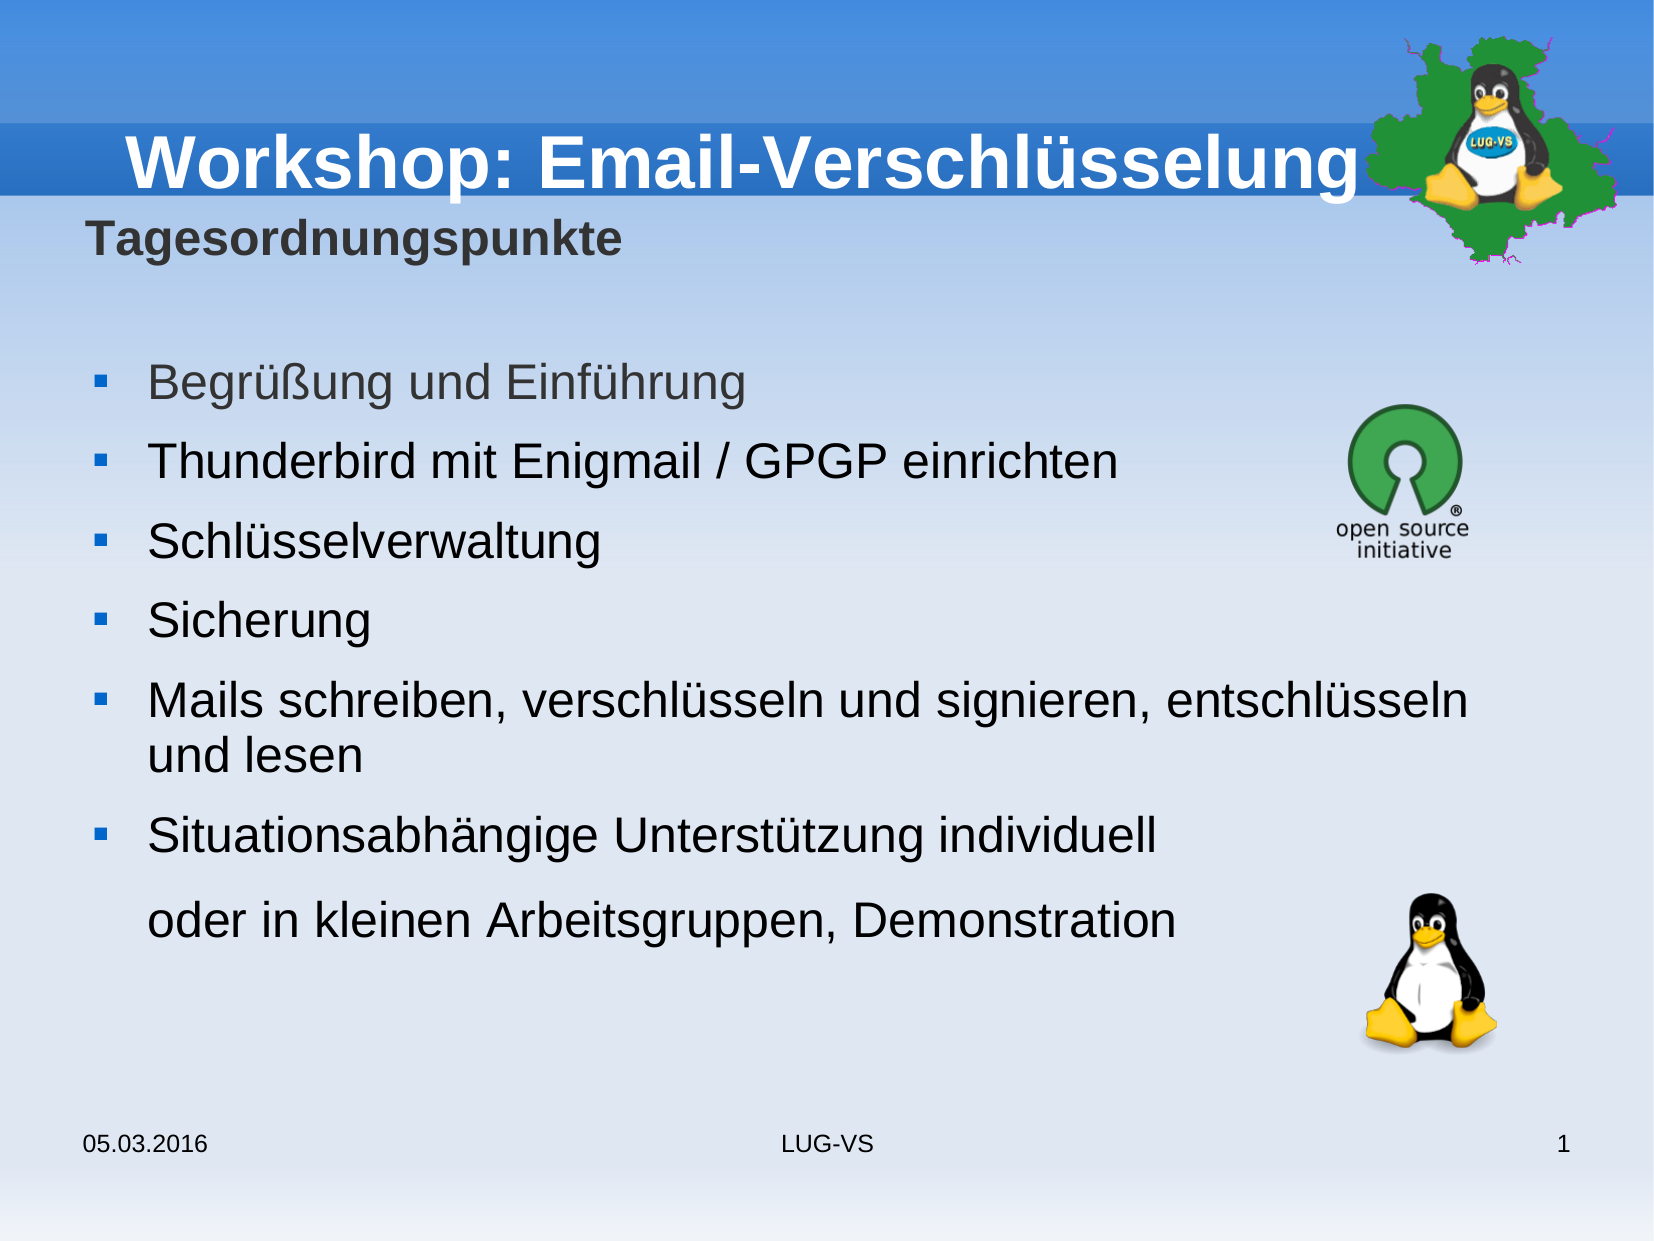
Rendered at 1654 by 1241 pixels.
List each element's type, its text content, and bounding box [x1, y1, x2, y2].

list Begrüßung und Einführung Thunderbird mit Enigmail / GPGP einrichten Schlüsselverwaltung Sicherung Mails schreiben, verschlüsseln und signieren, entschlüsseln und lesen Situationsabhängige Unterstützung individuell oder in kleinen Arbeitsgruppen, Demonstration [76, 354, 1565, 1126]
text_box Tagesordnungspunkte [14, 209, 981, 267]
title Workshop: Email-Verschlüsselung [0, 59, 1489, 267]
picture [0, 0, 1654, 1241]
